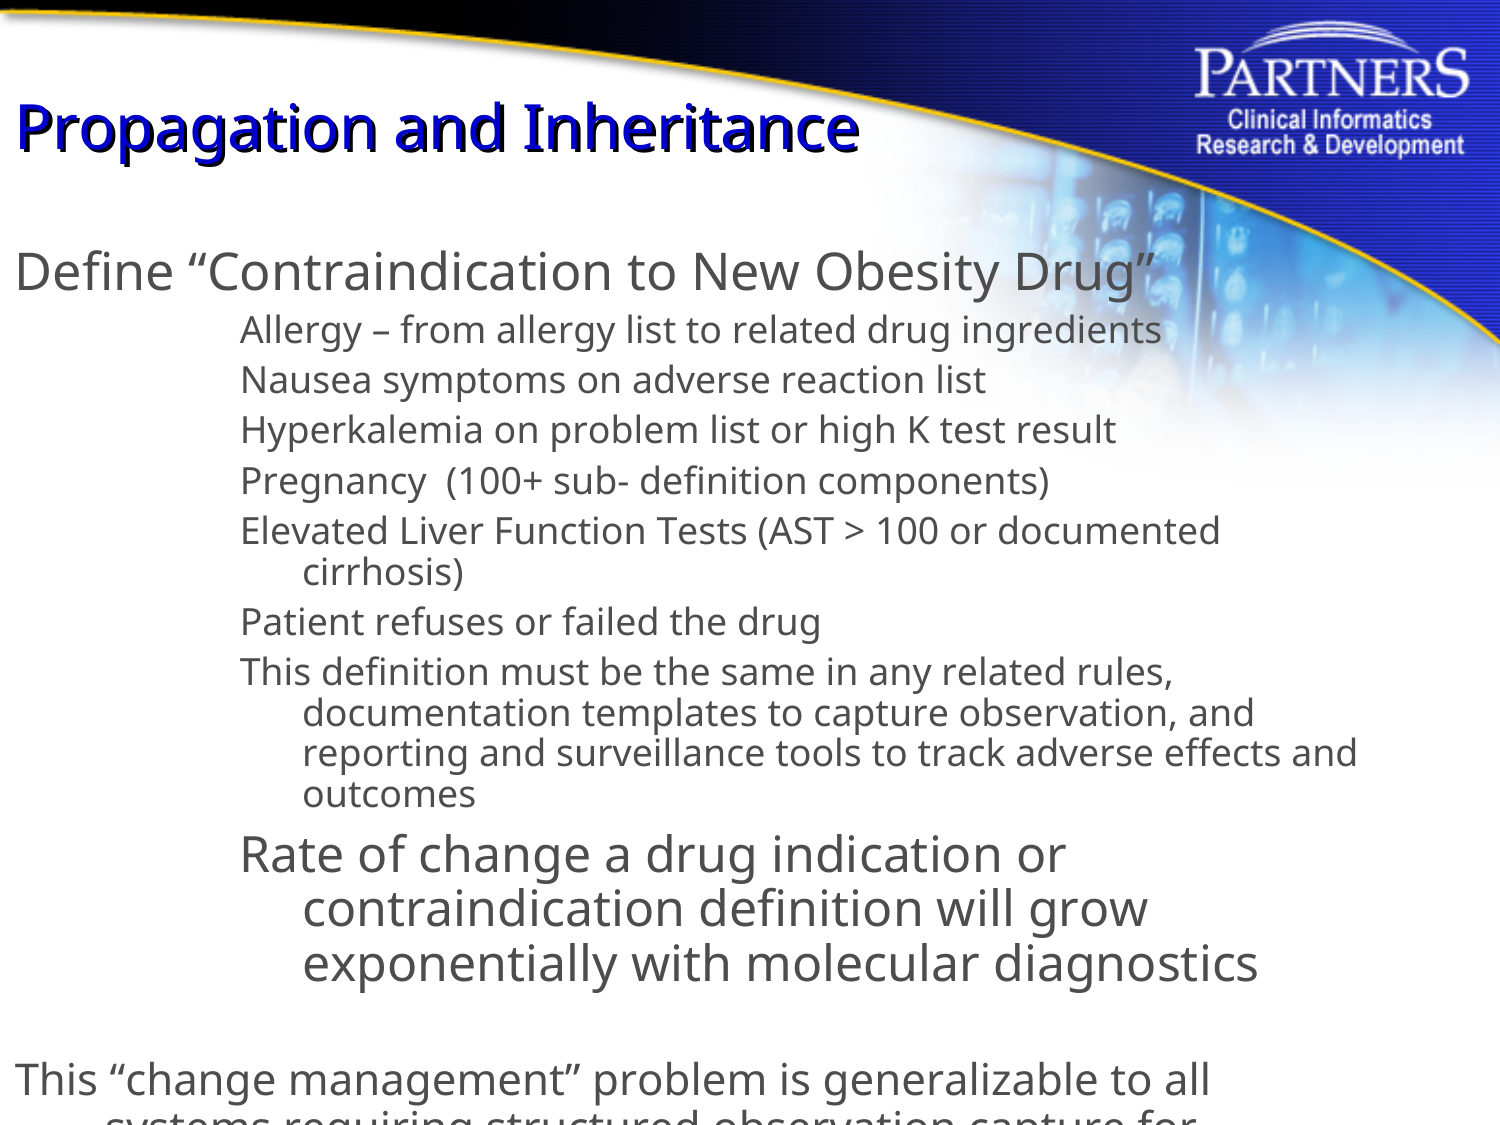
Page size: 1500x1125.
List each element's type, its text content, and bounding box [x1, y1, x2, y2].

list Define “Contraindication to New Obesity Drug” Allergy – from allergy list to related drug ingredients Nausea symptoms on adverse reaction list Hyperkalemia on problem list or high K test result Pregnancy (100+ sub- definition components) Elevated Liver Function Tests (AST > 100 or documented cirrhosis) Patient refuses or failed the drug This definition must be the same in any related rules, documentation templates to capture observation, and reporting and surveillance tools to track adverse effects and outcomes Rate of change a drug indication or contraindication definition will grow exponentially with molecular diagnostics This “change management” problem is generalizable to all systems requiring structured observation capture for discovery and/or decision making [0, 237, 1382, 1125]
title Propagation and Inheritance [0, 37, 1276, 213]
